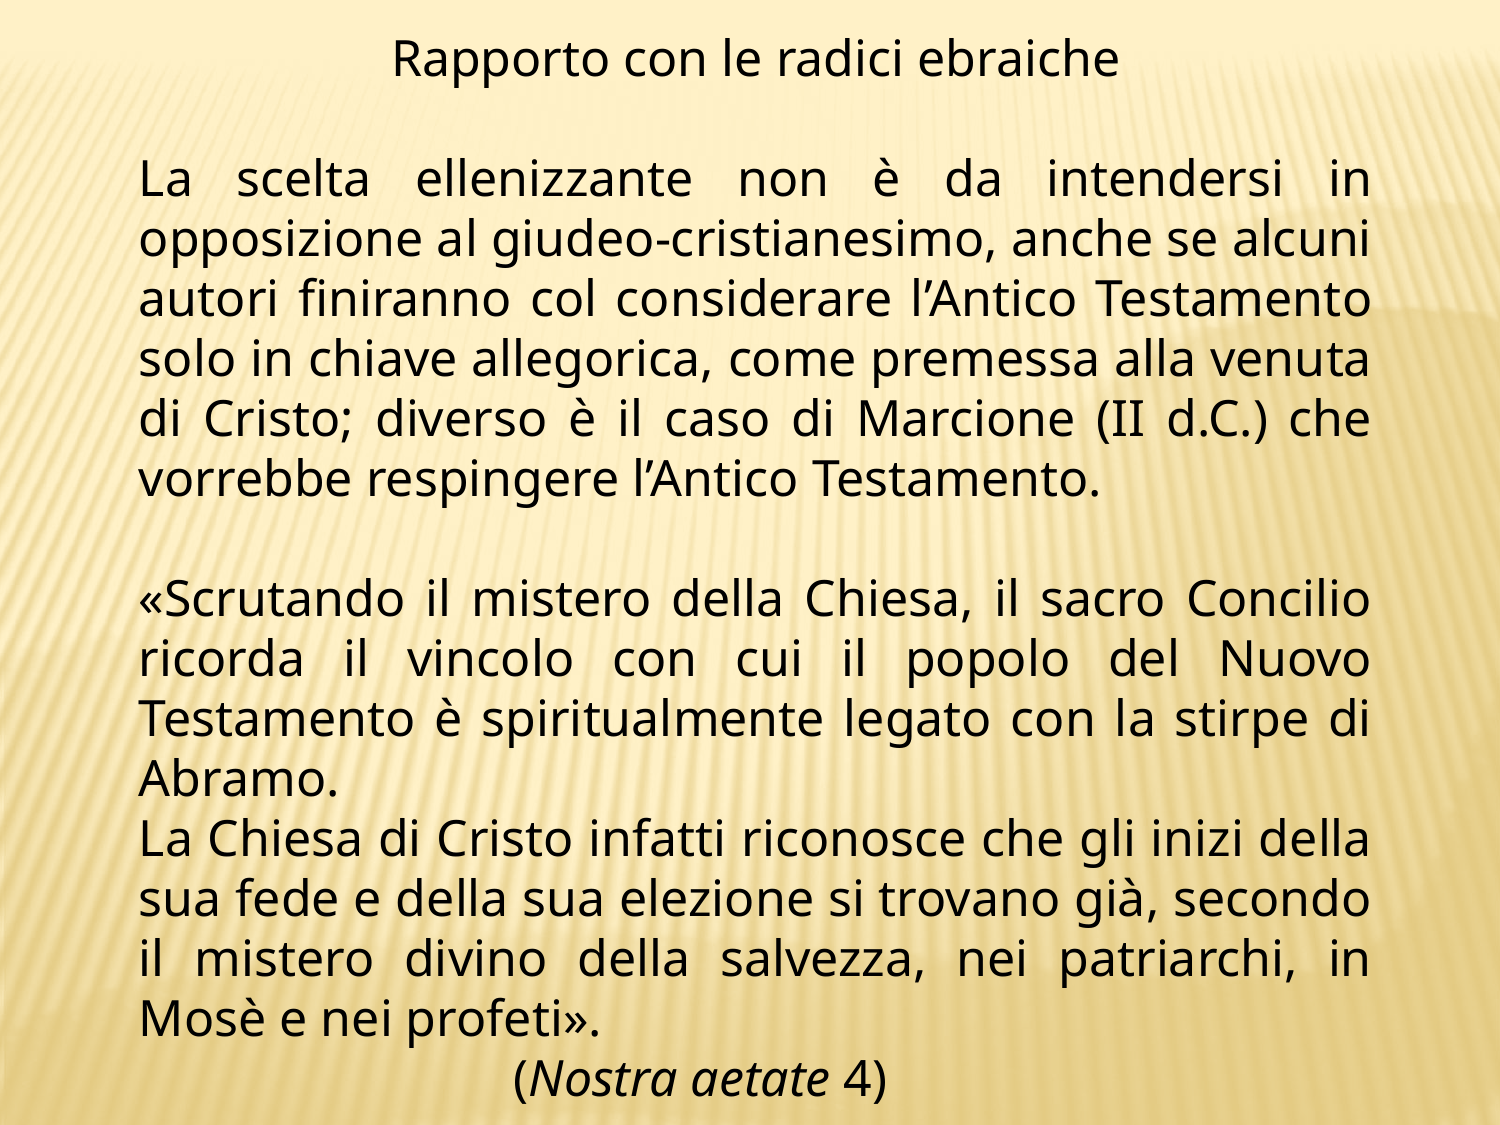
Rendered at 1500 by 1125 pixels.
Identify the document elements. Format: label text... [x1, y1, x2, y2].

text_box Rapporto con le radici ebraiche La scelta ellenizzante non è da intendersi in opposizione al giudeo-cristianesimo, anche se alcuni autori finiranno col considerare l’Antico Testamento solo in chiave allegorica, come premessa alla venuta di Cristo; diverso è il caso di Marcione (II d.C.) che vorrebbe respingere l’Antico Testamento. «Scrutando il mistero della Chiesa, il sacro Concilio ricorda il vincolo con cui il popolo del Nuovo Testamento è spiritualmente legato con la stirpe di Abramo. La Chiesa di Cristo infatti riconosce che gli inizi della sua fede e della sua elezione si trovano già, secondo il mistero divino della salvezza, nei patriarchi, in Mosè e nei profeti». (Nostra aetate 4) [123, 19, 1388, 1065]
